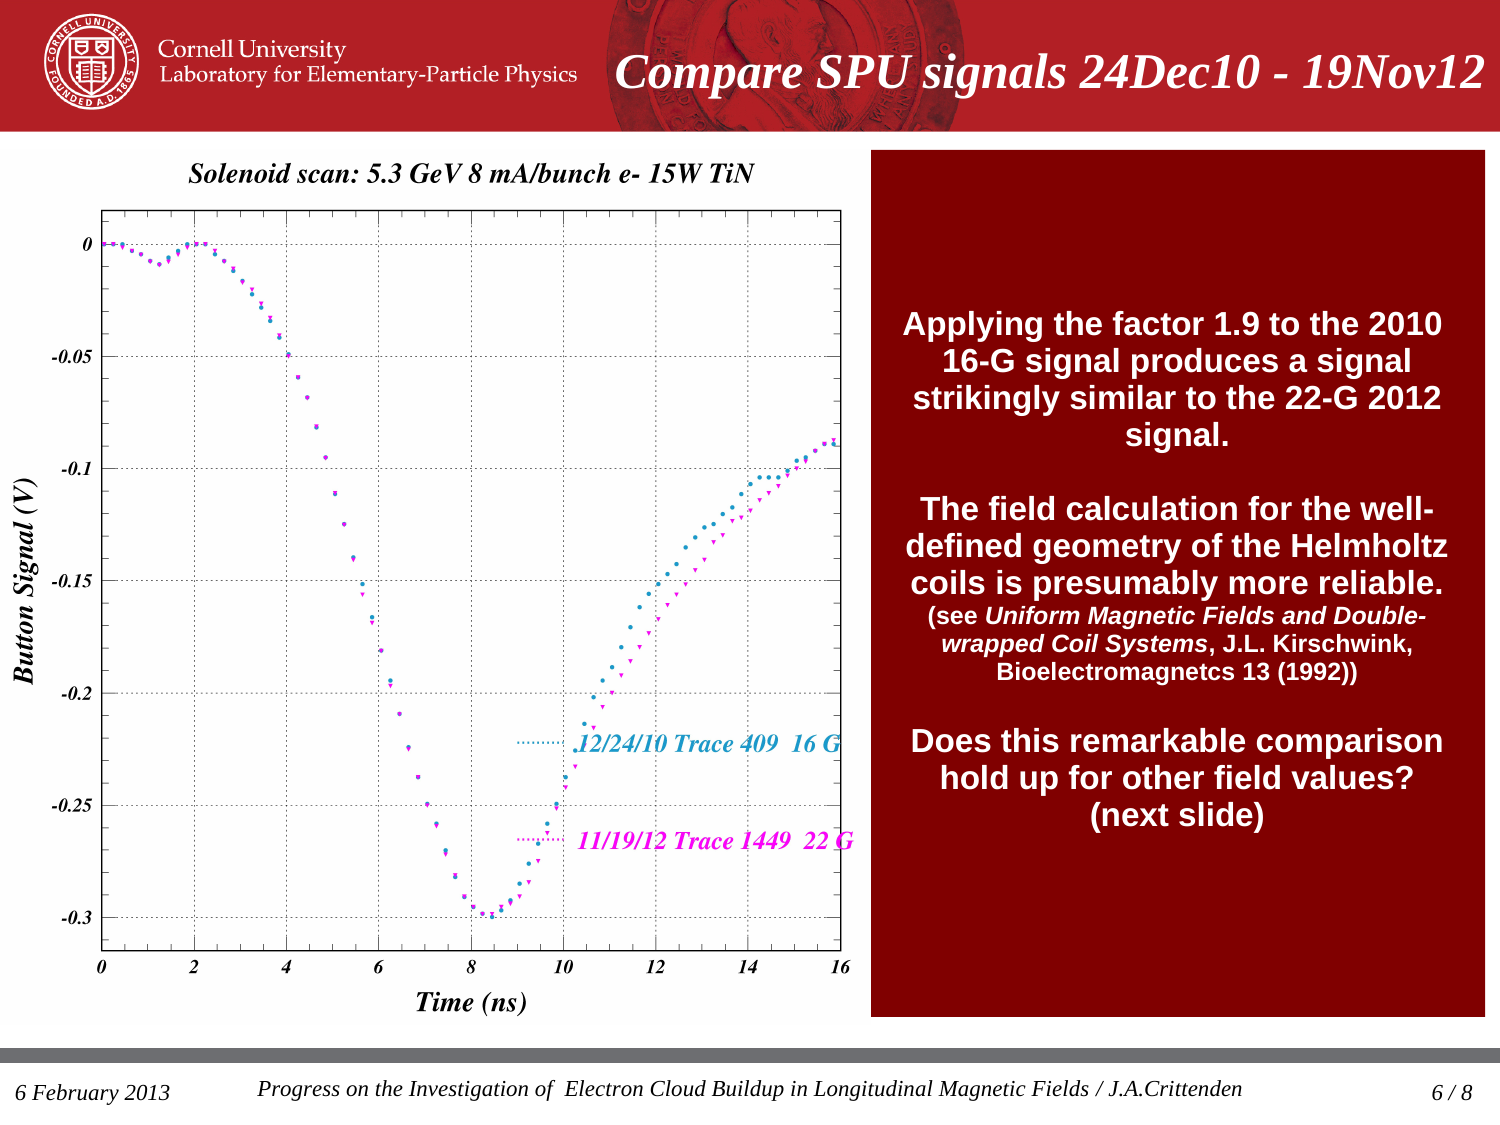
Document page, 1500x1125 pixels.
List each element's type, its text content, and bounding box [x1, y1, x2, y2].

picture [0, 0, 1500, 132]
title Compare SPU signals 24Dec10 - 19Nov12 [600, 7, 1500, 136]
picture [0, 149, 871, 1025]
text_box Applying the factor 1.9 to the 2010 16-G signal produces a signal strikingly similar to the 22-G 2012 signal. The field calculation for the well-defined geometry of the Helmholtz coils is presumably more reliable. (see Uniform Magnetic Fields and Double-wrapped Coil Systems, J.L. Kirschwink, Bioelectromagnetcs 13 (1992)) Does this remarkable comparison hold up for other field values? (next slide) [871, 149, 1486, 1017]
